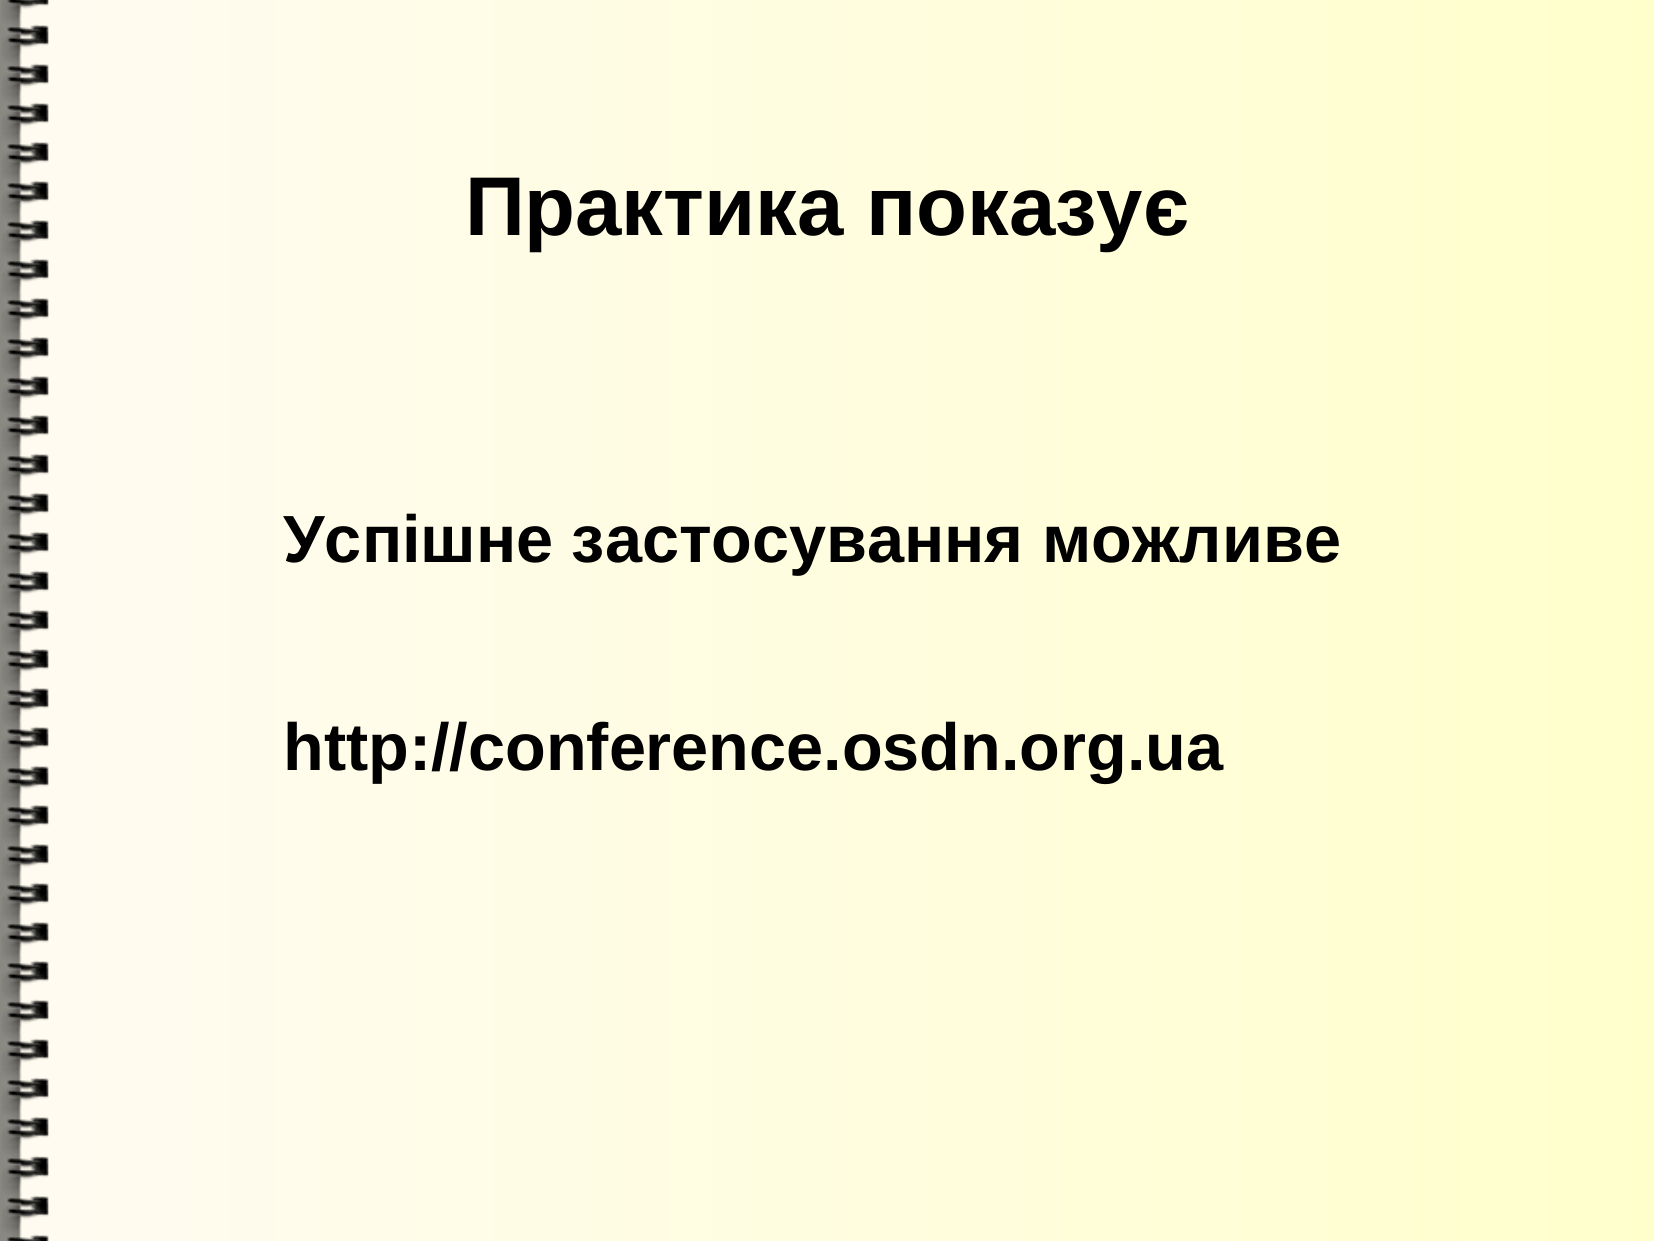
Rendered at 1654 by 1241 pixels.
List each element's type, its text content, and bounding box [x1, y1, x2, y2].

list Успішне застосування можливе http://conference.osdn.org.ua [265, 501, 1413, 811]
title Практика показує [121, 110, 1534, 303]
picture [0, 0, 1654, 1241]
